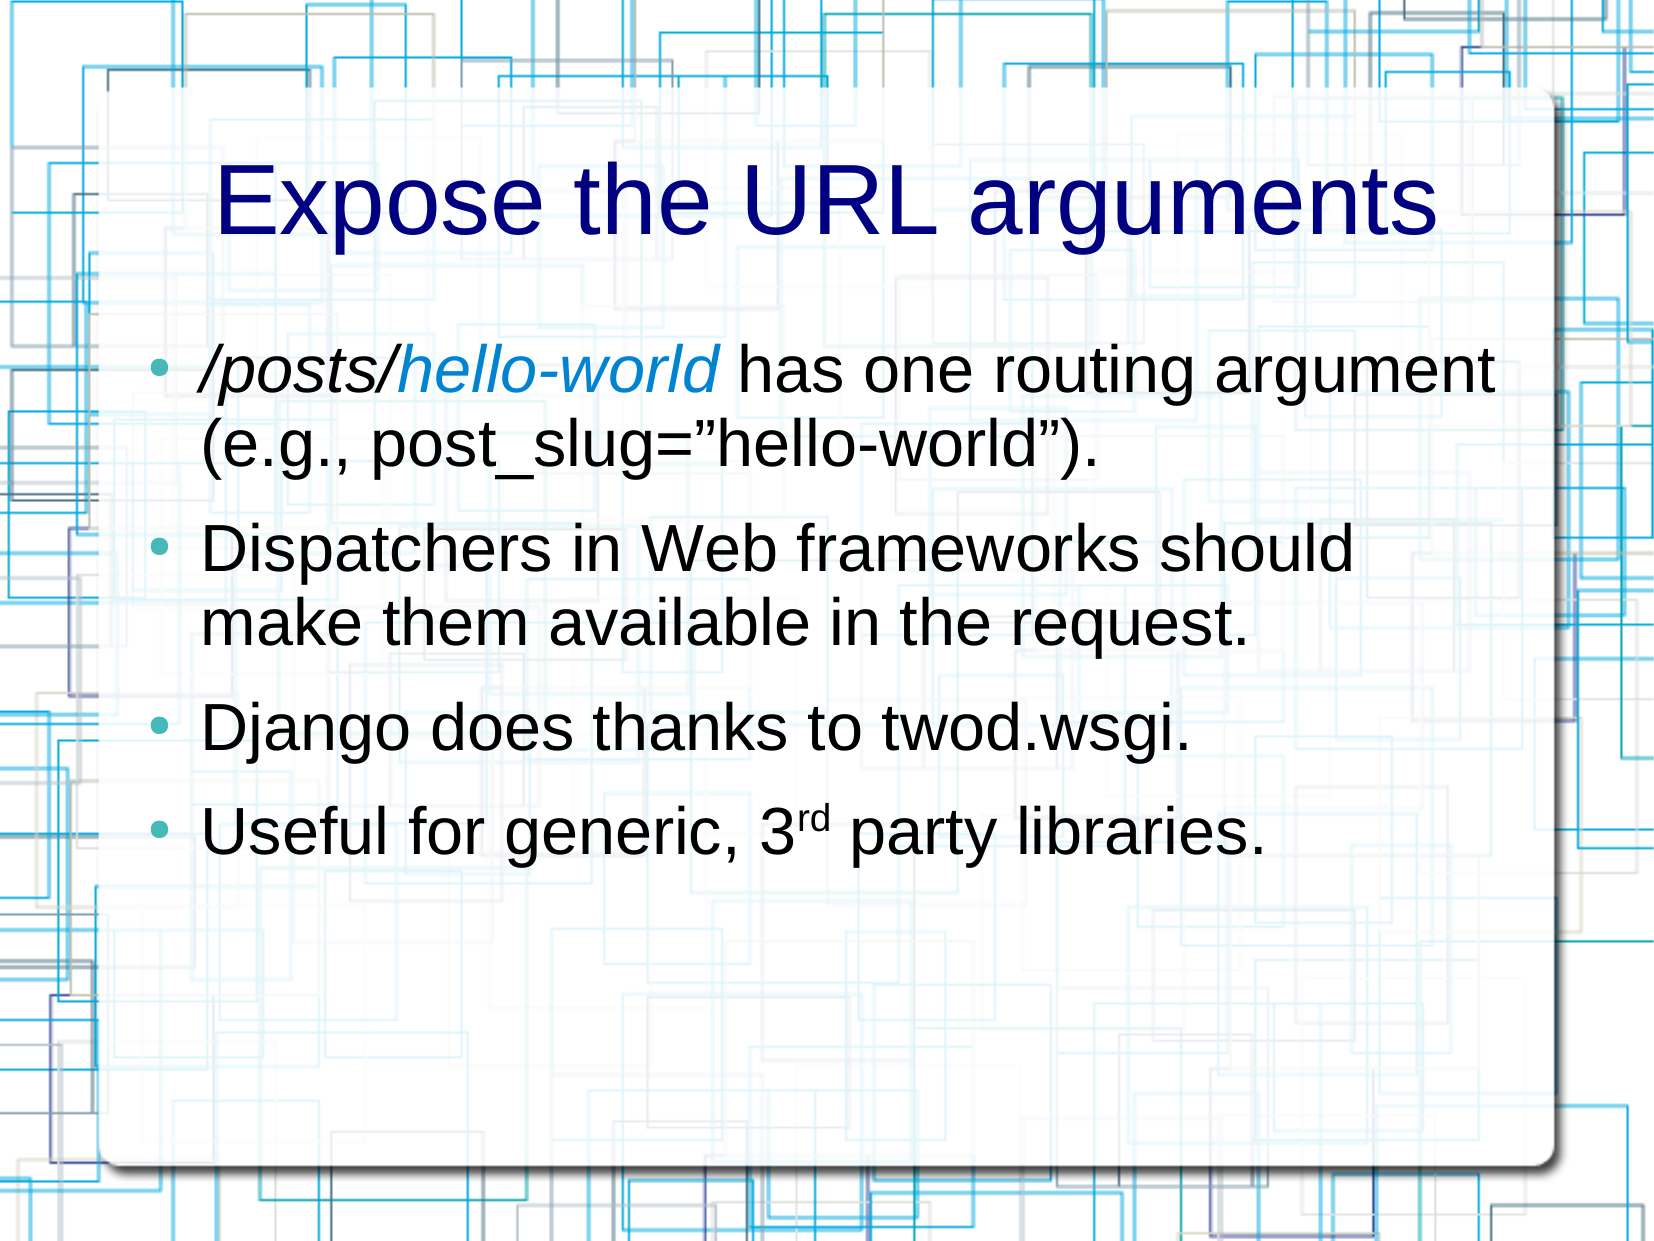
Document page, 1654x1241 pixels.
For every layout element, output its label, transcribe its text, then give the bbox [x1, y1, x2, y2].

list /posts/hello-world has one routing argument (e.g., post_slug=”hello-world”). Dispatchers in Web frameworks should make them available in the request. Django does thanks to twod.wsgi. Useful for generic, 3rd party libraries. [129, 331, 1524, 1136]
picture [0, 0, 1654, 1241]
title Expose the URL arguments [118, 104, 1536, 297]
